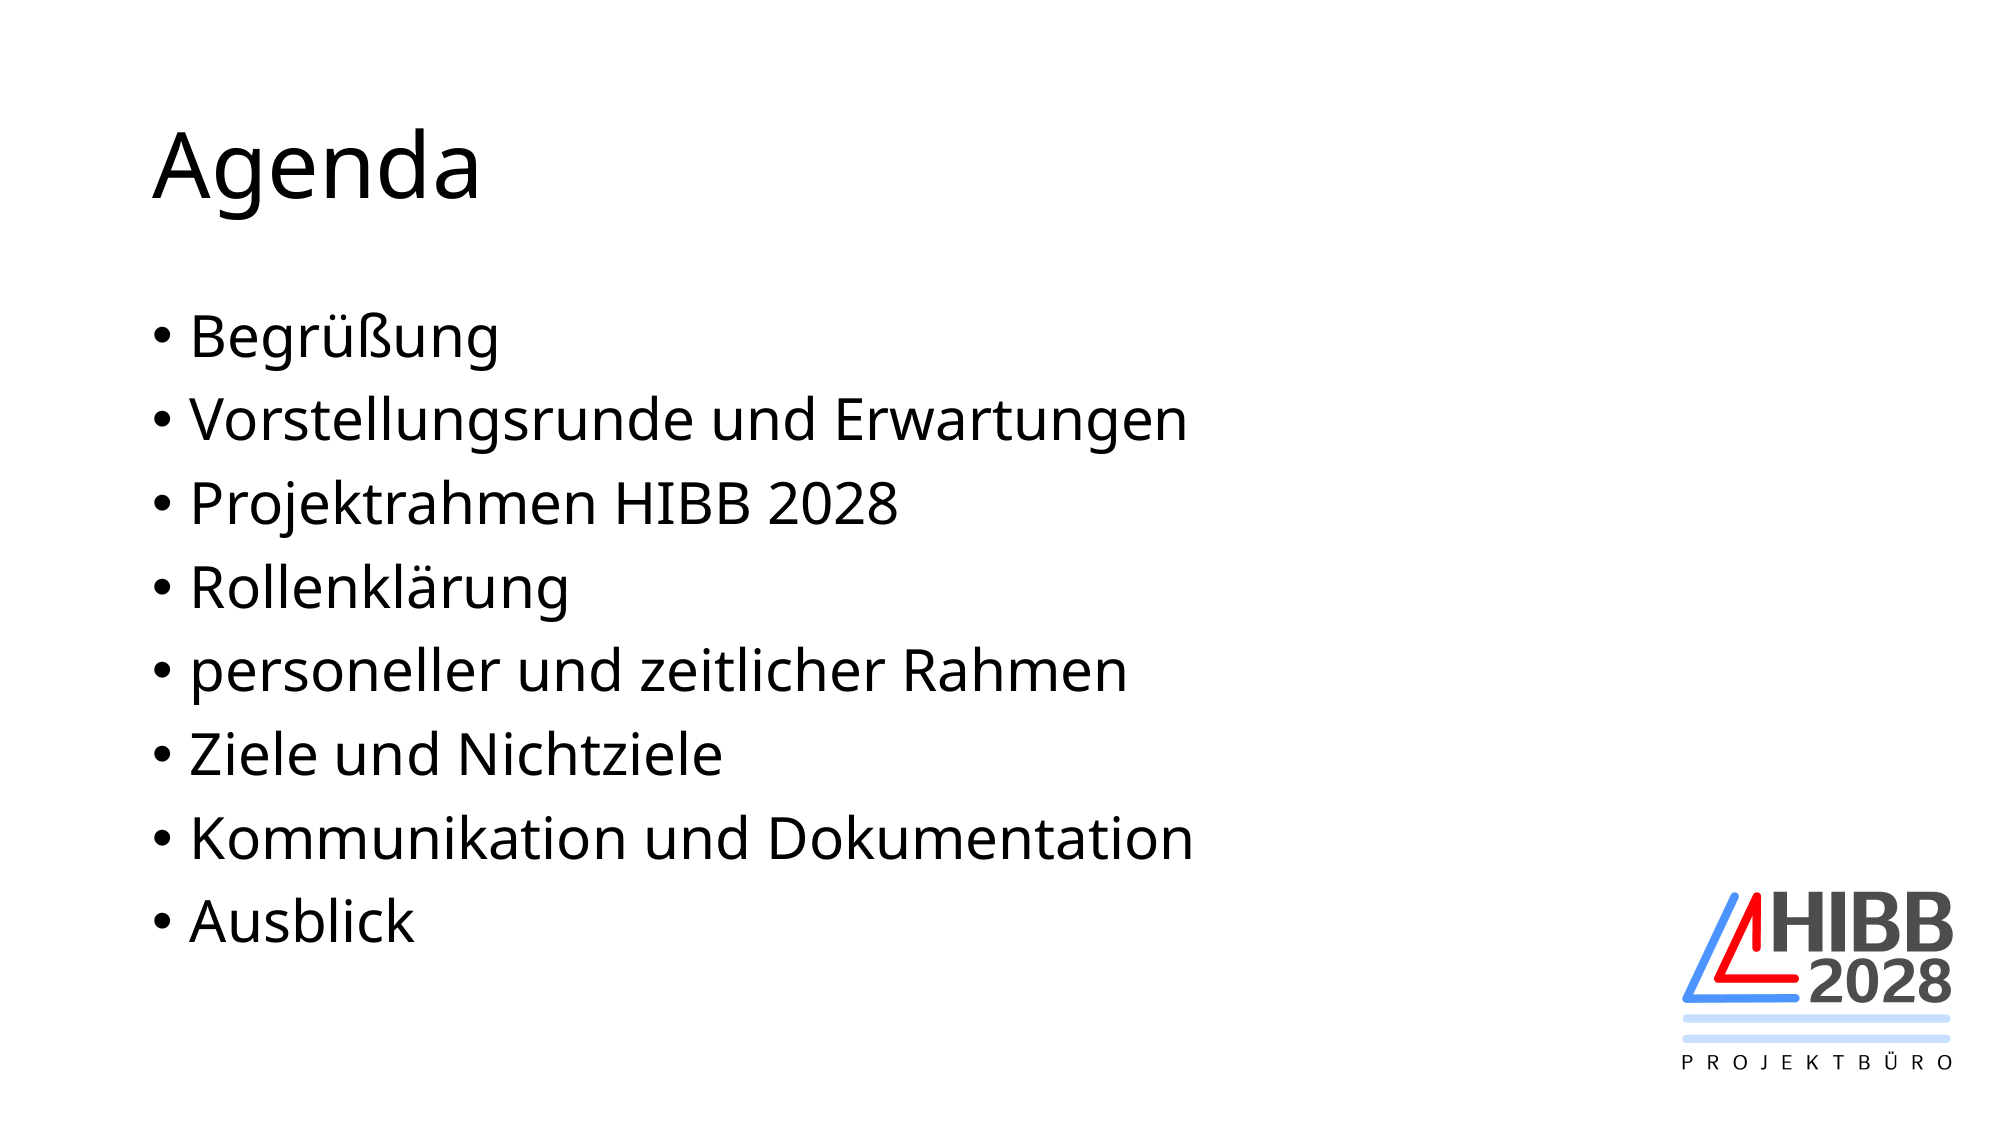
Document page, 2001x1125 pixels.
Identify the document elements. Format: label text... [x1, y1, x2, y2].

title Agenda [137, 59, 1863, 278]
list Begrüßung Vorstellungsrunde und Erwartungen Projektrahmen HIBB 2028 Rollenklärung personeller und zeitlicher Rahmen Ziele und Nichtziele Kommunikation und Dokumentation Ausblick [137, 299, 1863, 1014]
picture [1641, 862, 2000, 1100]
